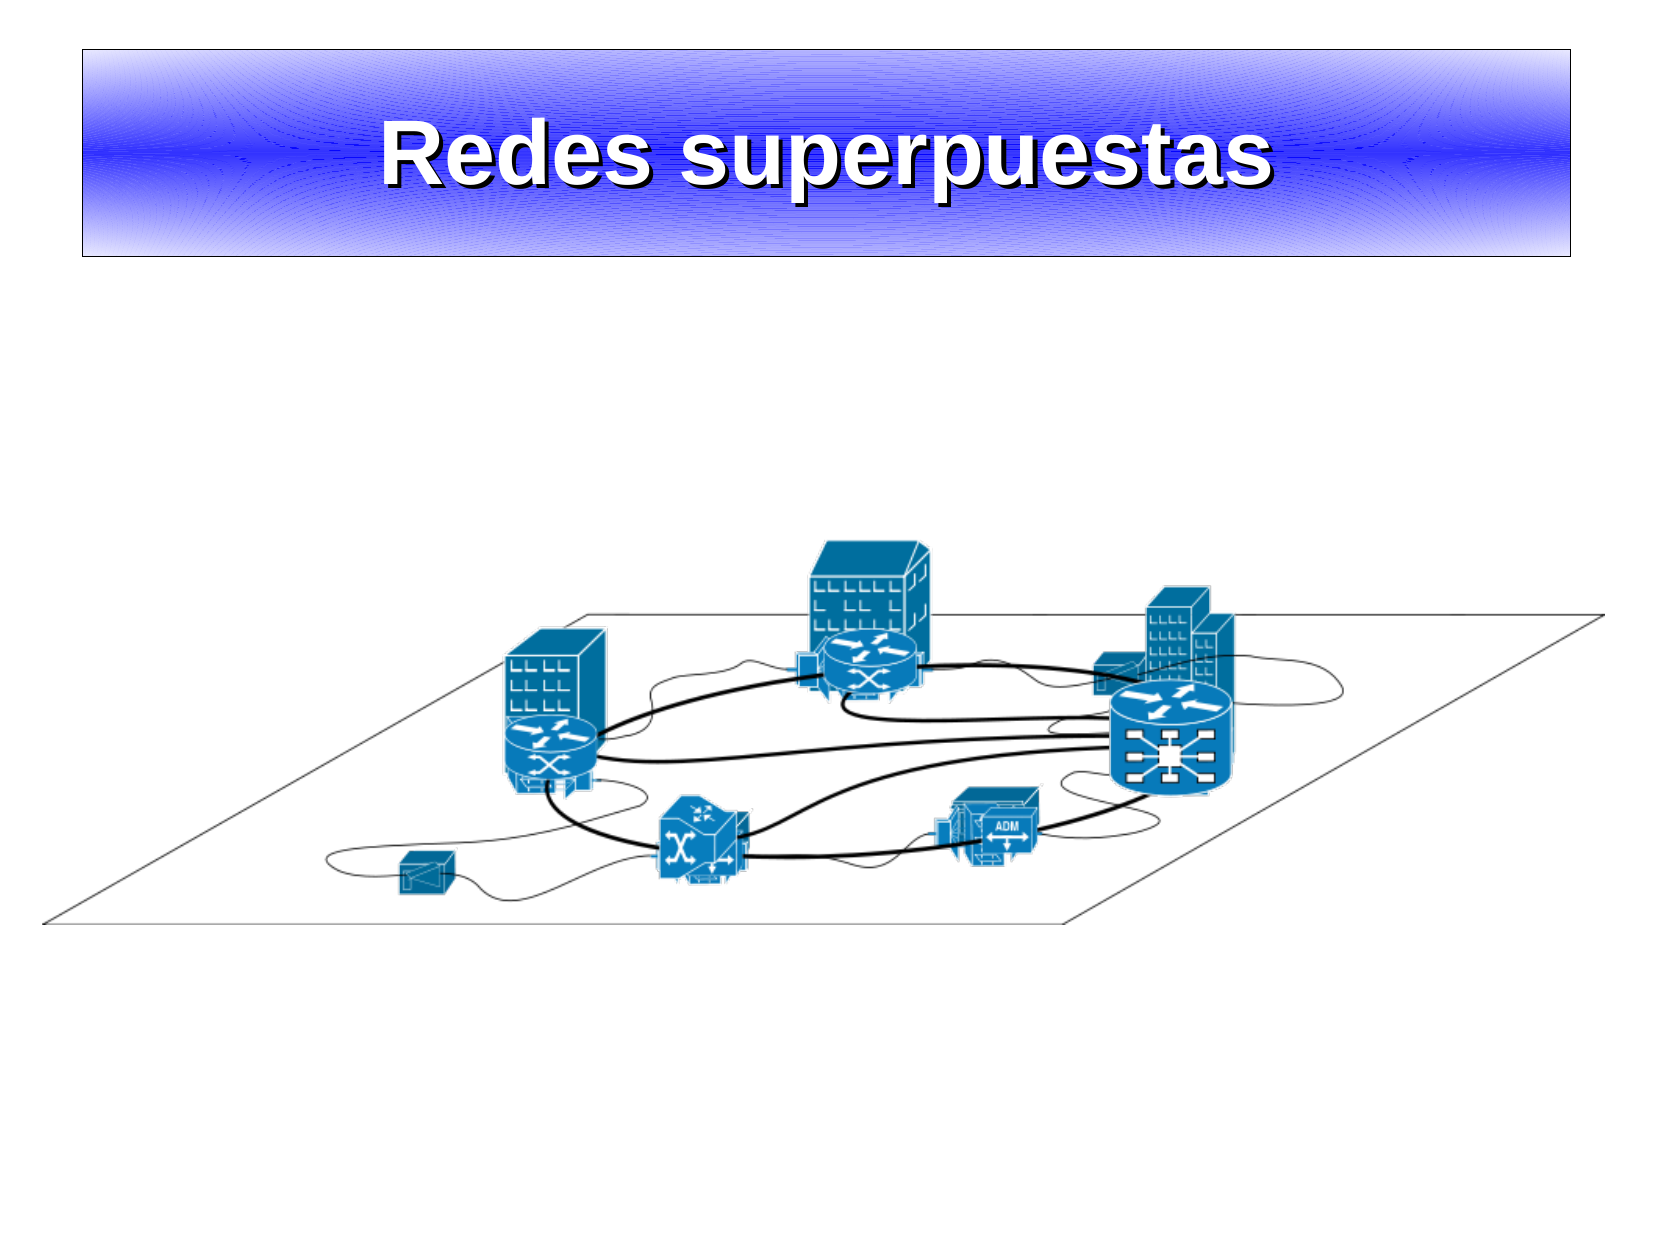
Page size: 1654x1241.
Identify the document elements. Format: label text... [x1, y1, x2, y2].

picture [42, 539, 1606, 925]
title Redes superpuestas [82, 49, 1571, 257]
